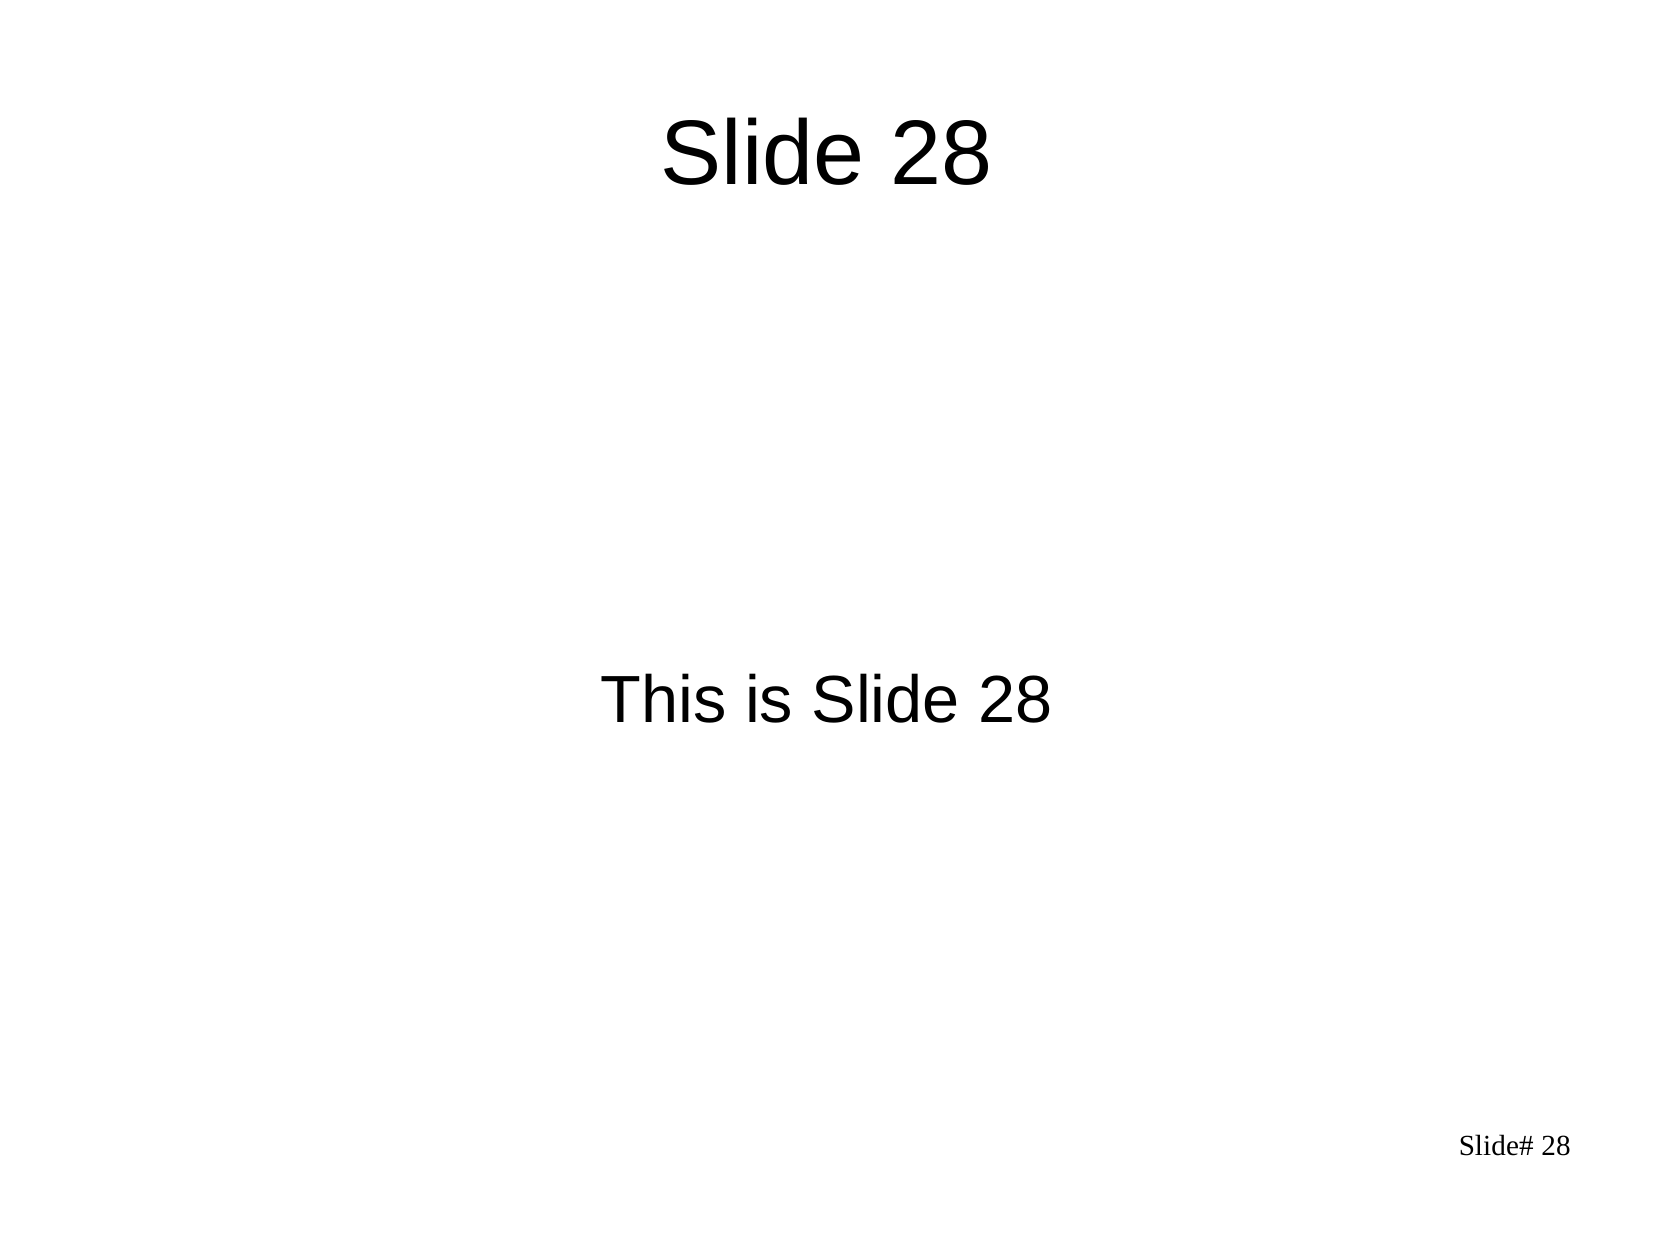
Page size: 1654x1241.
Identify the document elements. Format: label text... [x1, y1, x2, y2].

subtitle This is Slide 28 [82, 290, 1571, 1109]
title Slide 28 [82, 49, 1571, 257]
